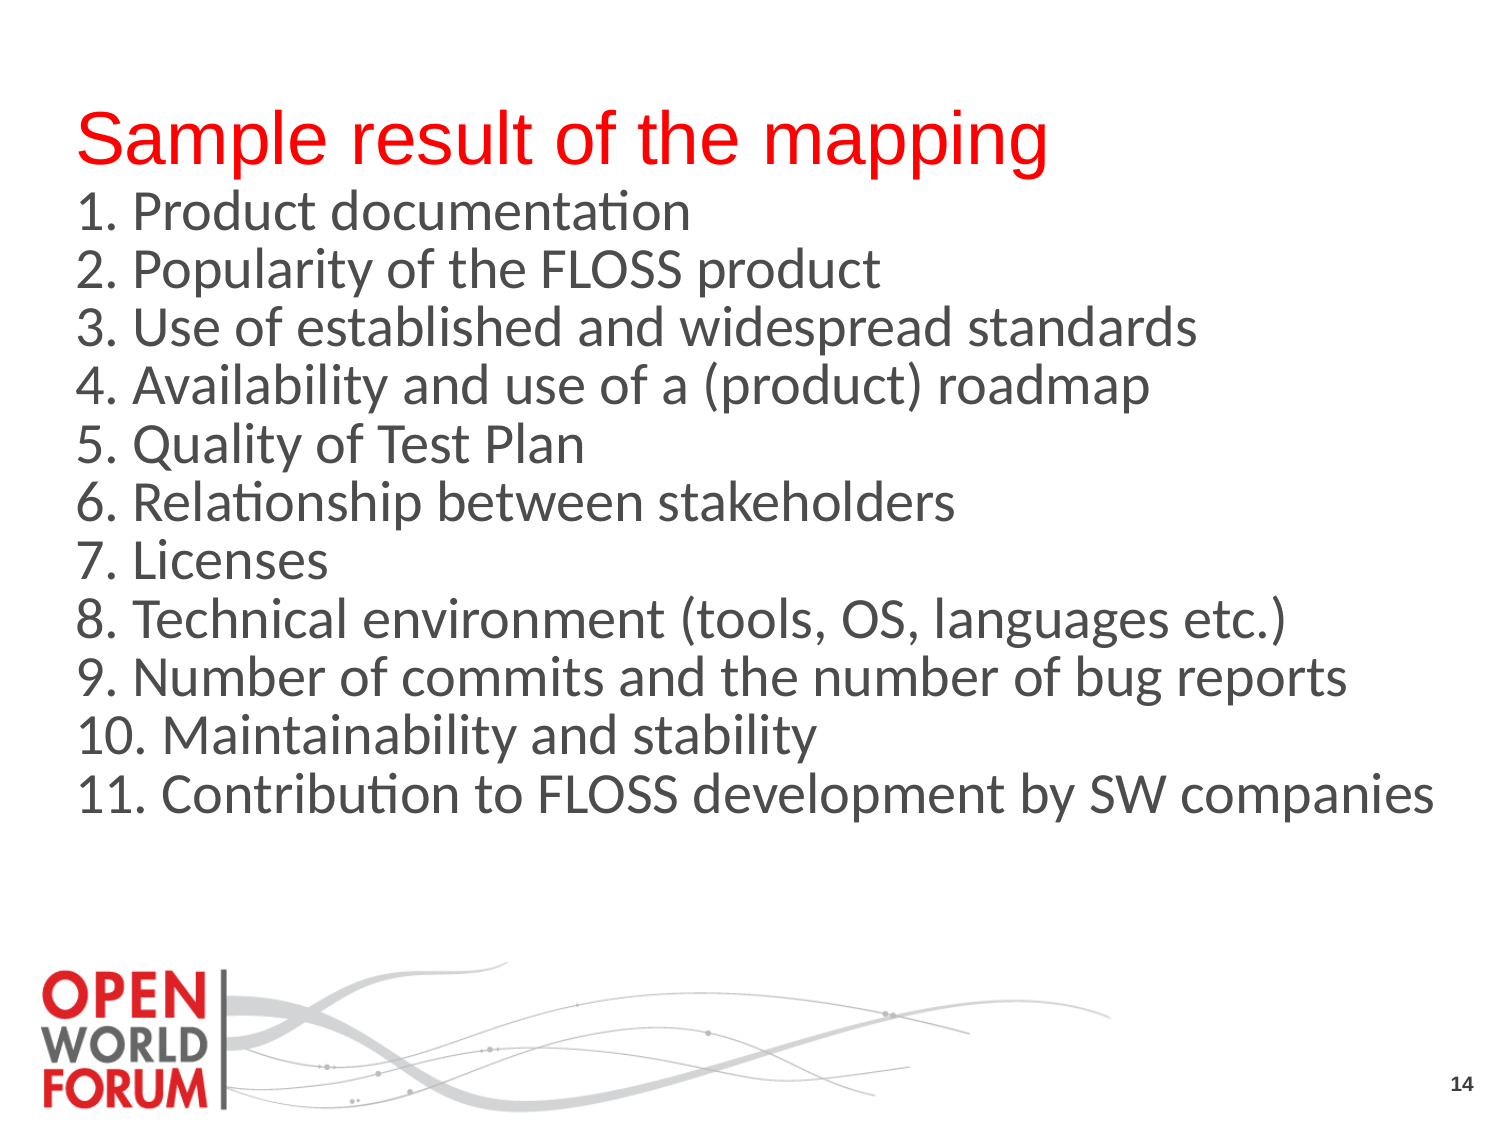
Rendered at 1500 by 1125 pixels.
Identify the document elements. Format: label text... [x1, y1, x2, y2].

picture [41, 957, 1112, 1119]
title Sample result of the mapping [75, 52, 1425, 186]
list 1. Product documentation 2. Popularity of the FLOSS product 3. Use of established and widespread standards 4. Availability and use of a (product) roadmap 5. Quality of Test Plan 6. Relationship between stakeholders 7. Licenses 8. Technical environment (tools, OS, languages etc.) 9. Number of commits and the number of bug reports 10. Maintainability and stability 11. Contribution to FLOSS development by SW companies [75, 186, 1477, 971]
